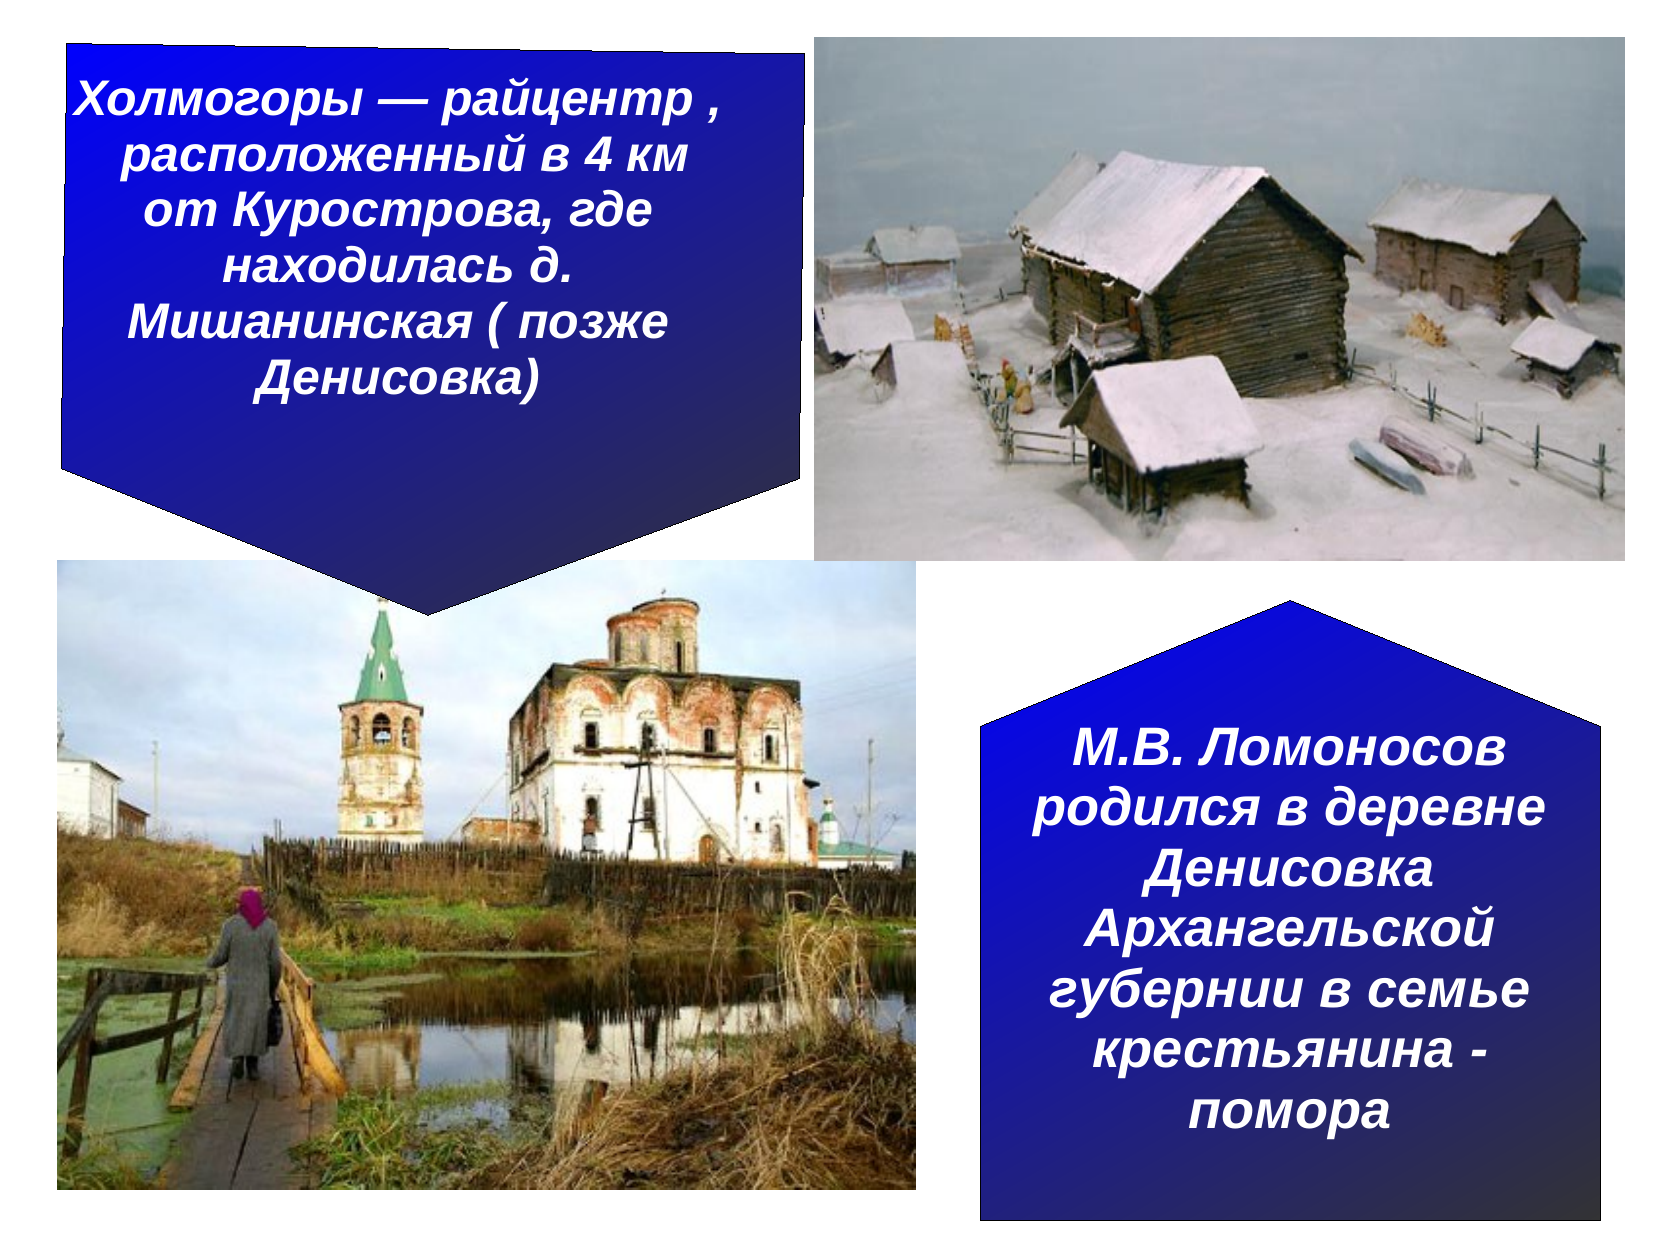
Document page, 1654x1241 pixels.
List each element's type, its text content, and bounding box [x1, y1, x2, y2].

text_box Холмогоры — райцентр , расположенный в 4 км от Курострова, где находилась д. Мишанинская ( позже Денисовка) [59, 62, 739, 420]
picture [57, 37, 1625, 1190]
text_box [980, 711, 1601, 1221]
text_box [1025, 600, 1556, 708]
text_box [61, 43, 805, 616]
text_box М.В. Ломоносов родился в деревне Денисовка Архангельской губернии в семье крестьянина - помора [1015, 708, 1565, 1155]
